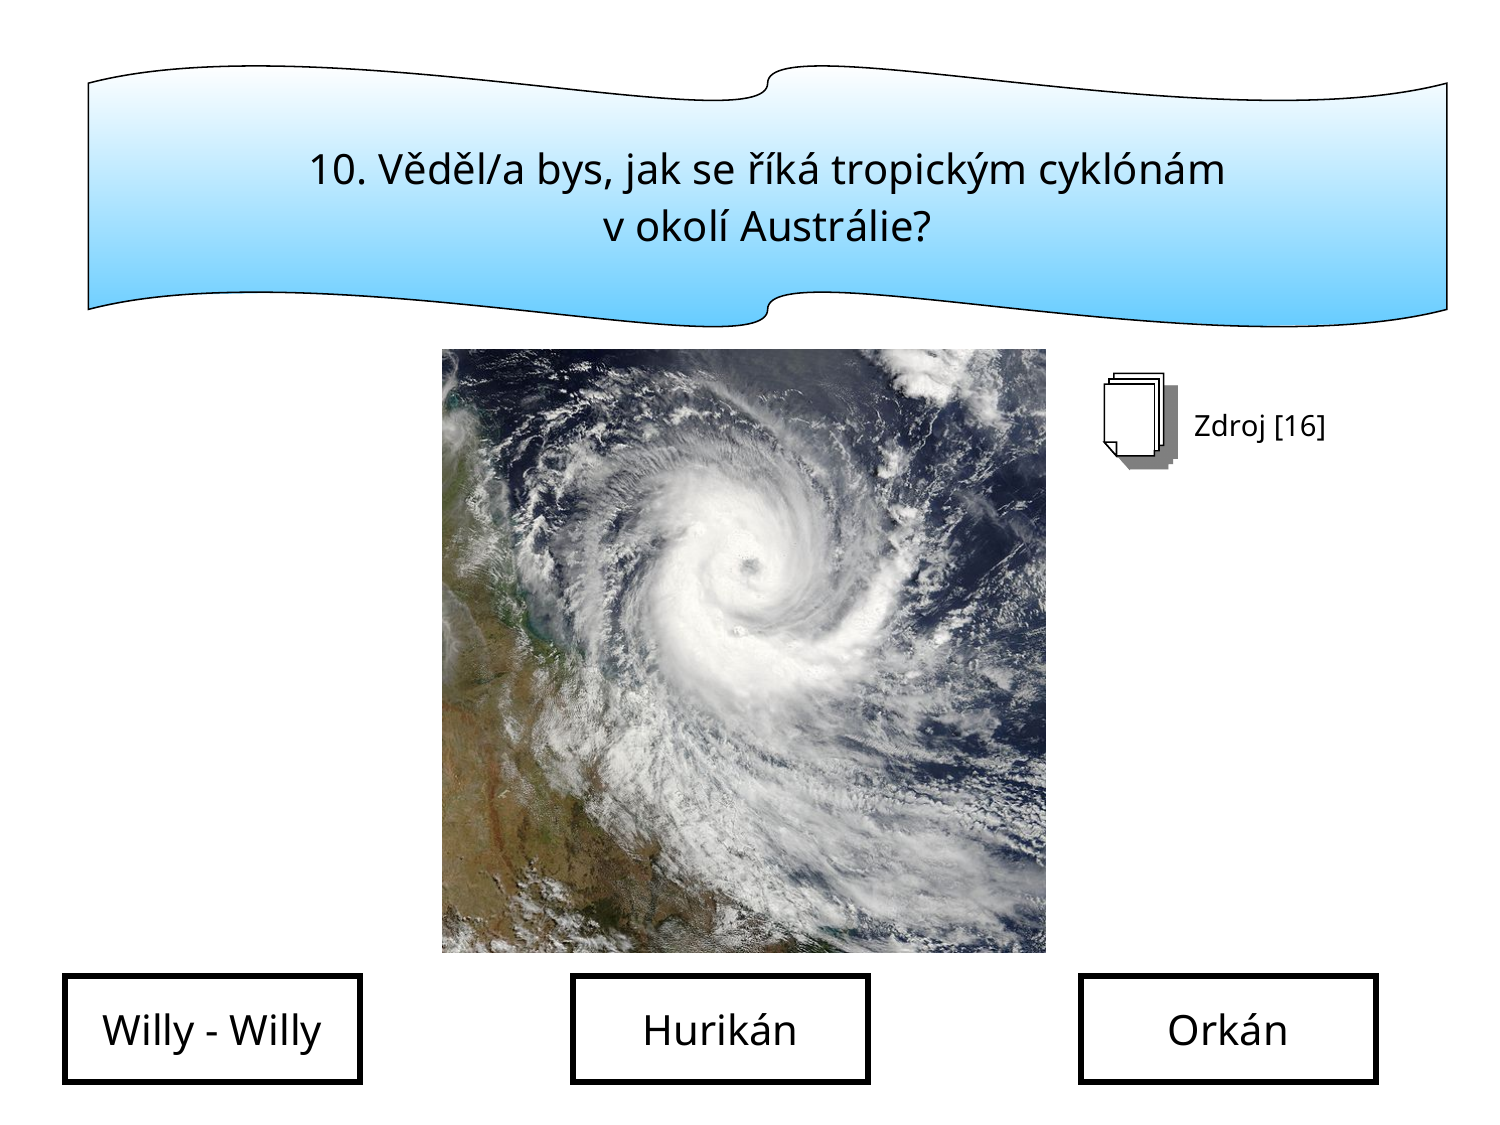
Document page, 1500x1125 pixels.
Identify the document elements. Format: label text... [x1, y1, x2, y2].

picture [442, 349, 1046, 953]
text_box Zdroj [16] [1179, 397, 1342, 453]
text_box 10. Věděl/a bys, jak se říká tropickým cyklónám v okolí Austrálie? [88, 65, 1447, 327]
text_box Orkán [1080, 976, 1376, 1083]
text_box Willy - Willy [64, 976, 361, 1083]
text_box Hurikán [572, 976, 869, 1083]
text_box [1104, 373, 1164, 456]
